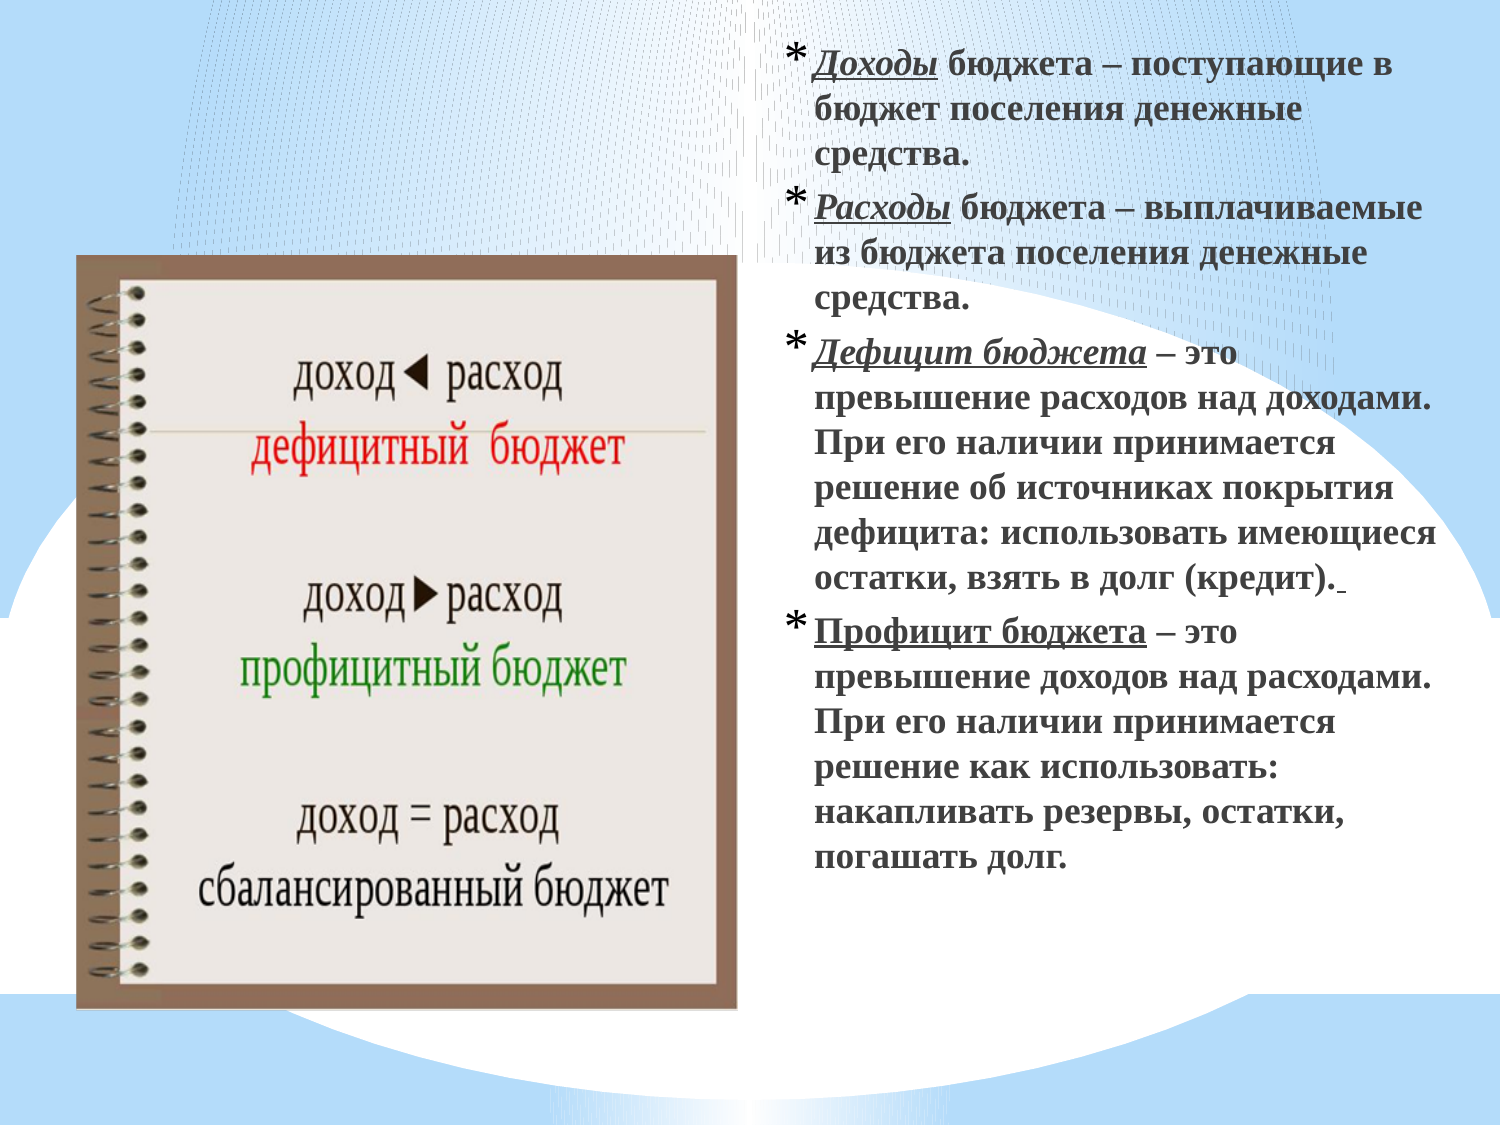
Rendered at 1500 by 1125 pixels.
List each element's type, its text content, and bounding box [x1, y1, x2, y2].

picture [75, 255, 738, 1012]
list Доходы бюджета – поступающие в бюджет поселения денежные средства. Расходы бюджета – выплачиваемые из бюджета поселения денежные средства. Дефицит бюджета – это превышение расходов над доходами. При его наличии принимается решение об источниках покрытия дефицита: использовать имеющиеся остатки, взять в долг (кредит). Профицит бюджета – это превышение доходов над расходами. При его наличии принимается решение как использовать: накапливать резервы, остатки, погашать долг. [761, 30, 1471, 1094]
